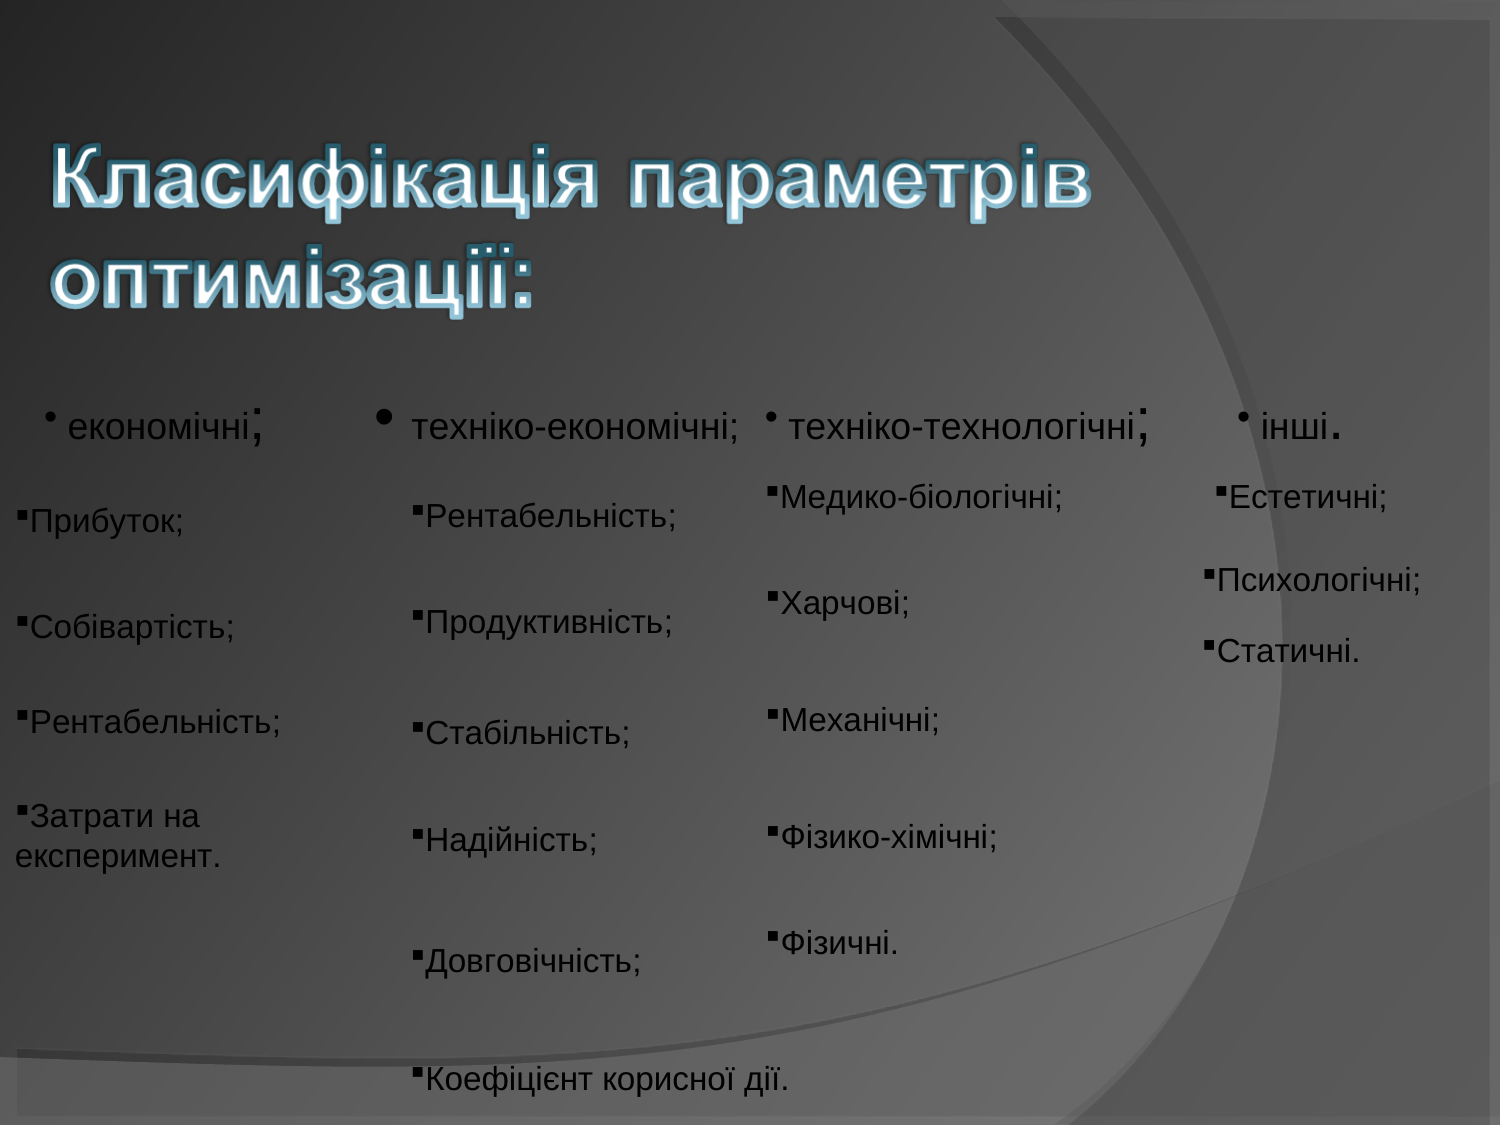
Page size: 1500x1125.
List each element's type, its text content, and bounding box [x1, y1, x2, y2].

text_box Рентабельність; [395, 486, 982, 543]
picture [0, 92, 1146, 335]
text_box Прибуток; [0, 491, 308, 548]
text_box Естетичні; [1198, 467, 1424, 524]
text_box Довговічність; [395, 931, 982, 988]
text_box економічні; [29, 373, 360, 459]
text_box Коефіцієнт корисної дії. [395, 1049, 1005, 1105]
text_box Фізико-хімічні; [750, 807, 1050, 864]
text_box техніко-технологічні; [749, 373, 1211, 459]
text_box Надійність; [395, 810, 982, 866]
text_box Психологічні; [1187, 550, 1466, 607]
text_box техніко-економічні; [360, 373, 749, 459]
text_box Харчові; [750, 573, 1050, 629]
text_box Продуктивність; [395, 592, 982, 648]
text_box Медико-біологічні; [750, 467, 1152, 524]
text_box Собівартість; [0, 597, 308, 654]
text_box Механічні; [750, 690, 1050, 746]
text_box Фізичні. [750, 913, 982, 969]
text_box Стабільність; [395, 704, 982, 760]
text_box Статичні. [1186, 621, 1412, 677]
text_box Рентабельність; [0, 692, 308, 748]
text_box інші. [1222, 373, 1401, 459]
text_box Затрати на експеримент. [0, 786, 290, 883]
